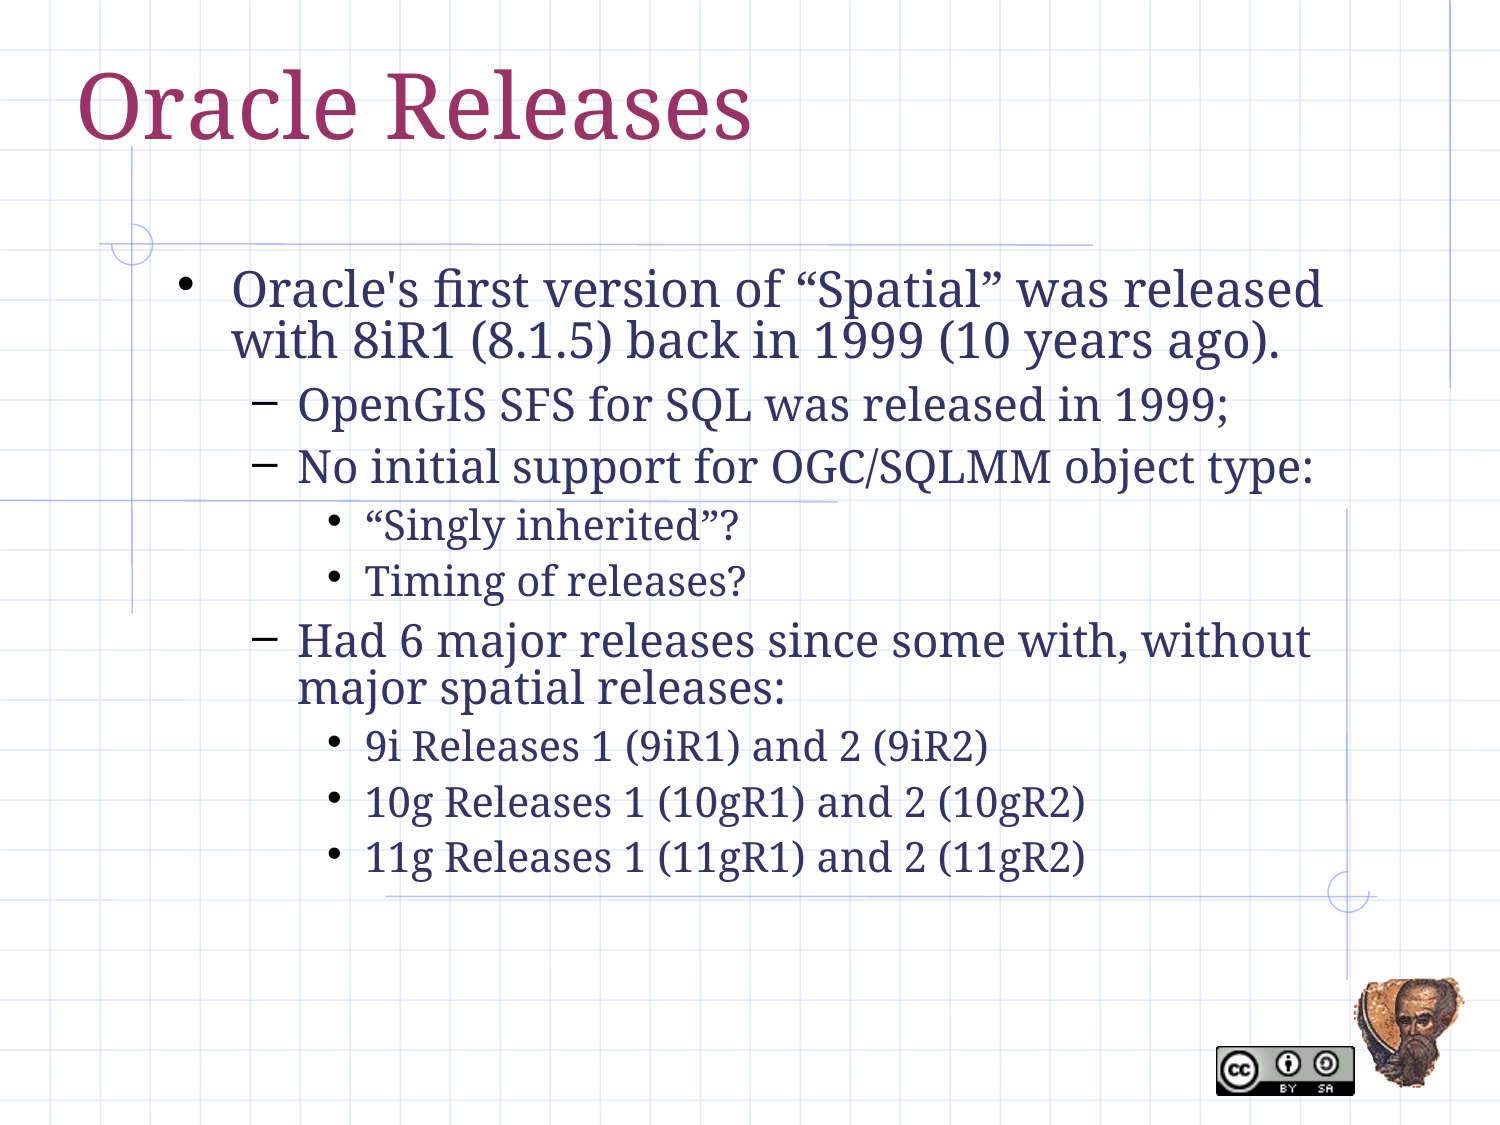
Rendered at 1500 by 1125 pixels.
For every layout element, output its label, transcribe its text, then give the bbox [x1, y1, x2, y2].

list Oracle's first version of “Spatial” was released with 8iR1 (8.1.5) back in 1999 (10 years ago). OpenGIS SFS for SQL was released in 1999; No initial support for OGC/SQLMM object type: “Singly inherited”? Timing of releases? Had 6 major releases since some with, without major spatial releases: 9i Releases 1 (9iR1) and 2 (9iR2) 10g Releases 1 (10gR1) and 2 (10gR2) 11g Releases 1 (11gR1) and 2 (11gR2) [177, 265, 1329, 1034]
title Oracle Releases [74, 45, 1424, 177]
picture [1216, 976, 1465, 1096]
